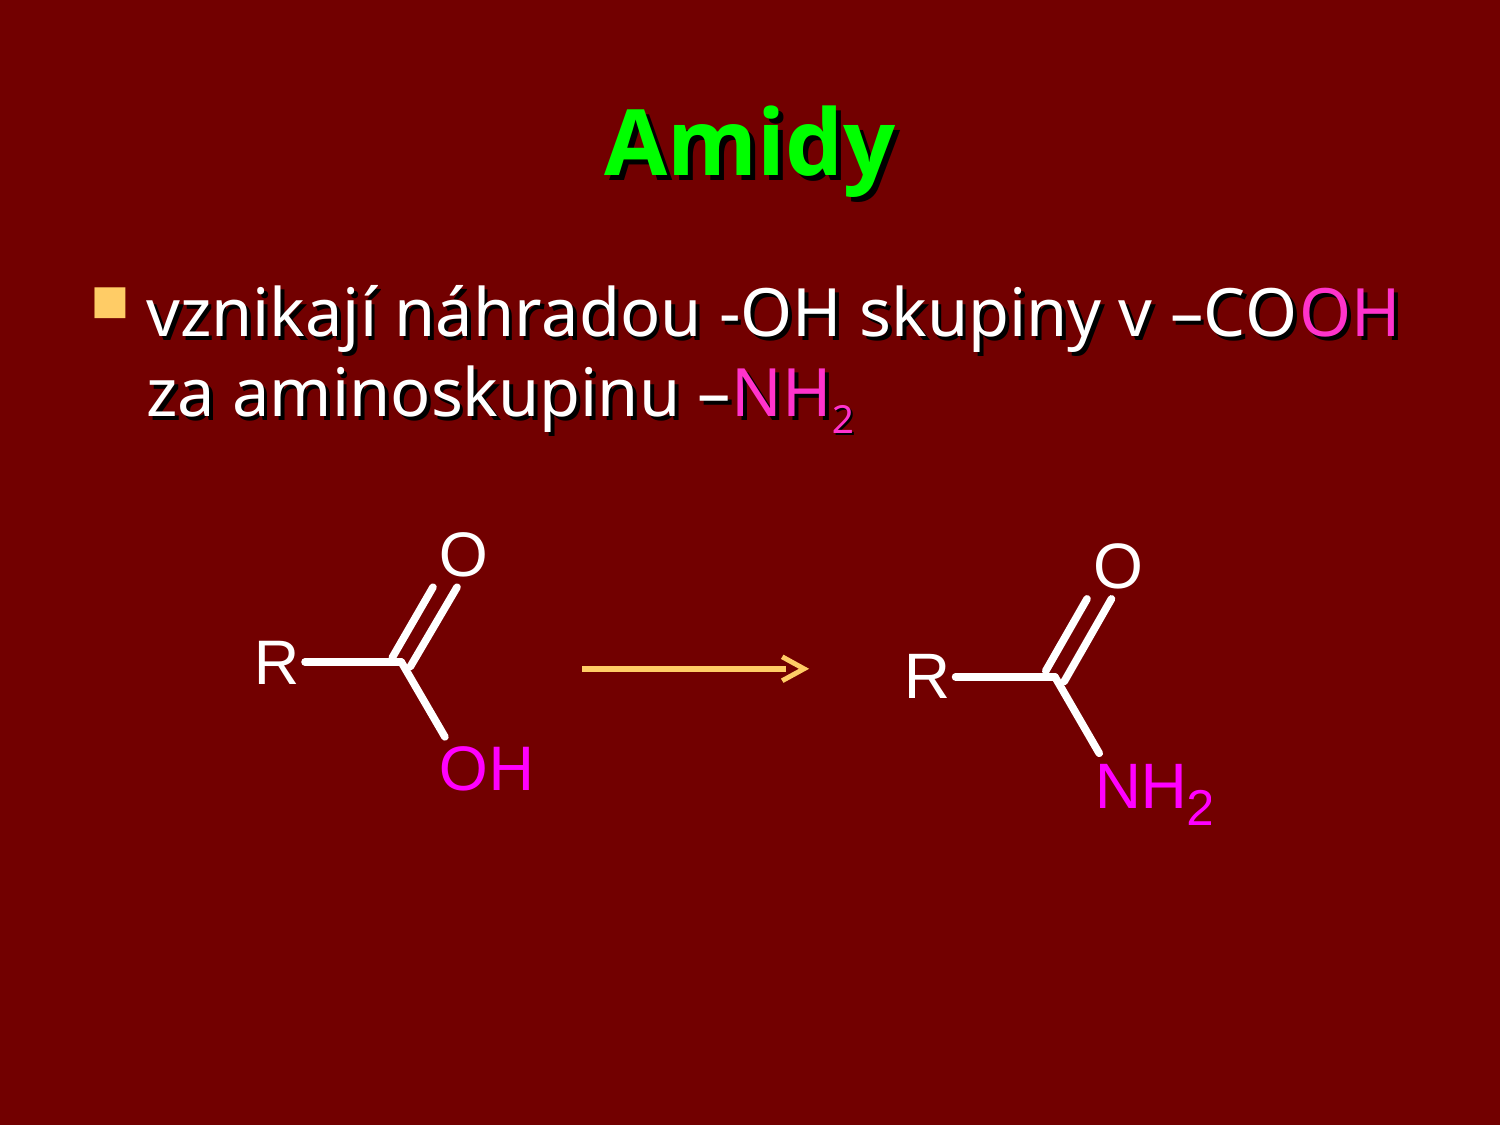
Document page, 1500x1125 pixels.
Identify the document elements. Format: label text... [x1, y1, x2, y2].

title Amidy [75, 45, 1426, 233]
chart [253, 515, 531, 802]
list vznikají náhradou -OH skupiny v –COOH za aminoskupinu –NH2 [75, 262, 1426, 1001]
chart [903, 527, 1211, 835]
